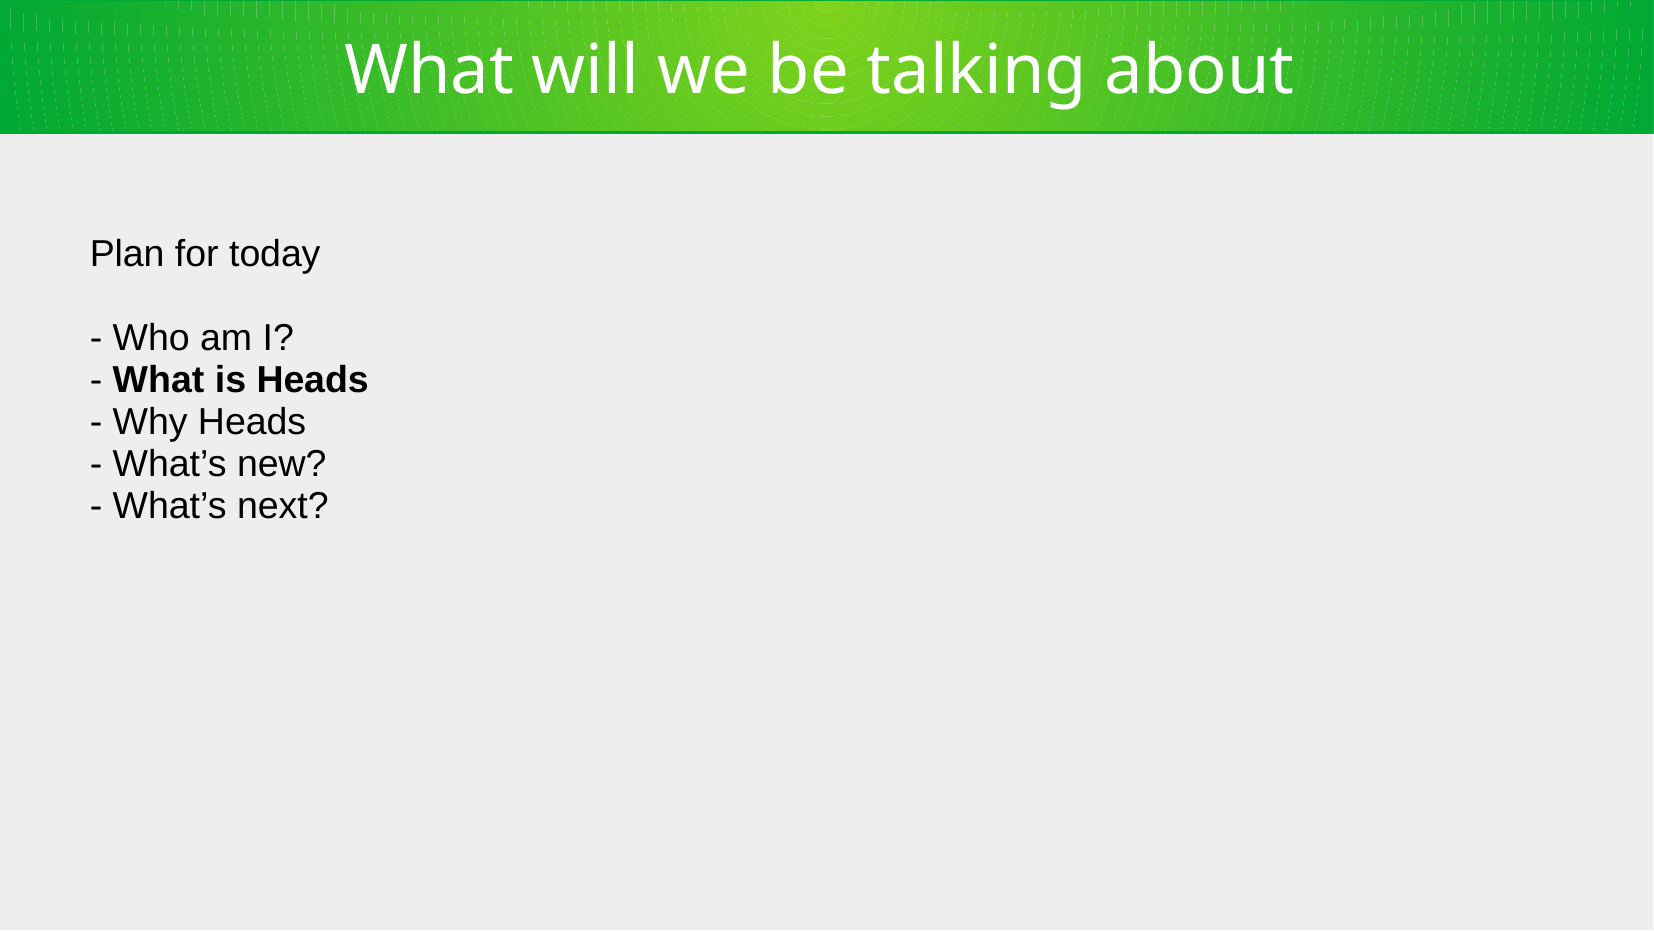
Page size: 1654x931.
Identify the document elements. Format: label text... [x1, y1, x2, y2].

title What will we be talking about [73, 14, 1565, 119]
text_box Plan for today - Who am I? - What is Heads - Why Heads - What’s new? - What’s next? [75, 225, 1613, 534]
